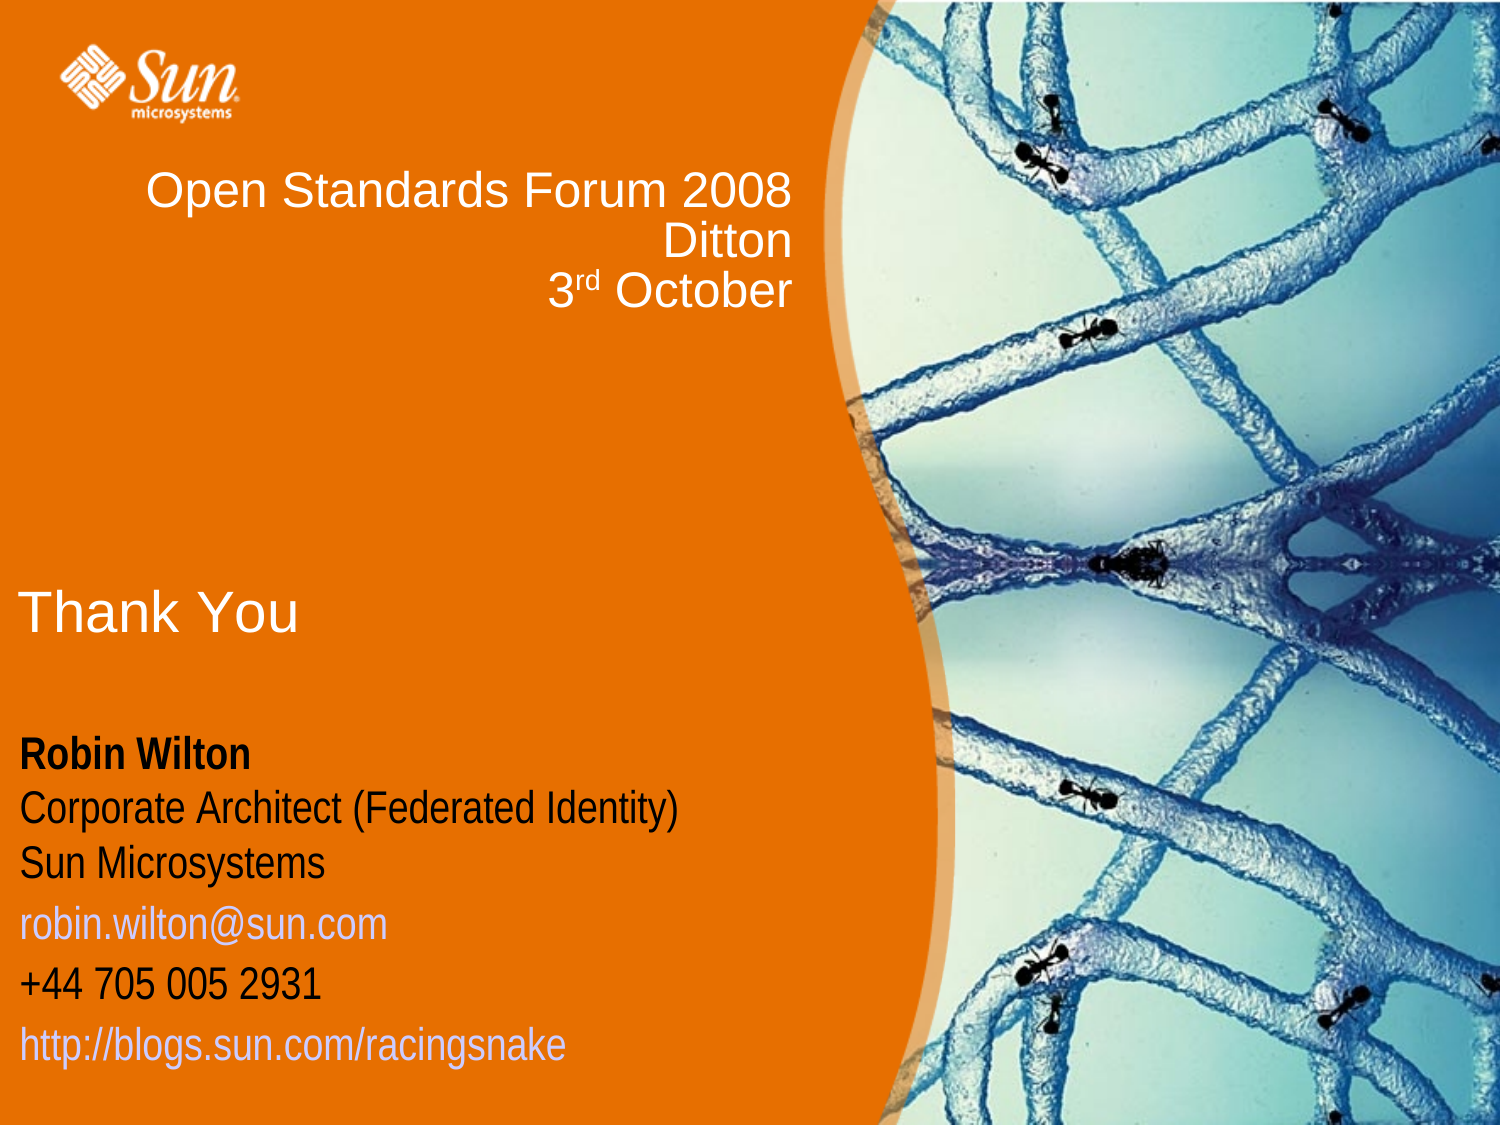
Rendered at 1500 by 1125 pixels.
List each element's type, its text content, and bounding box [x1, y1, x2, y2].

list Robin Wilton Corporate Architect (Federated Identity) Sun Microsystems robin.wilton@sun.com +44 705 005 2931 http://blogs.sun.com/racingsnake [19, 736, 1010, 1111]
picture [0, 0, 1500, 1125]
text_box Open Standards Forum 2008 Ditton 3rd October [135, 165, 794, 318]
title Thank You [17, 379, 896, 646]
